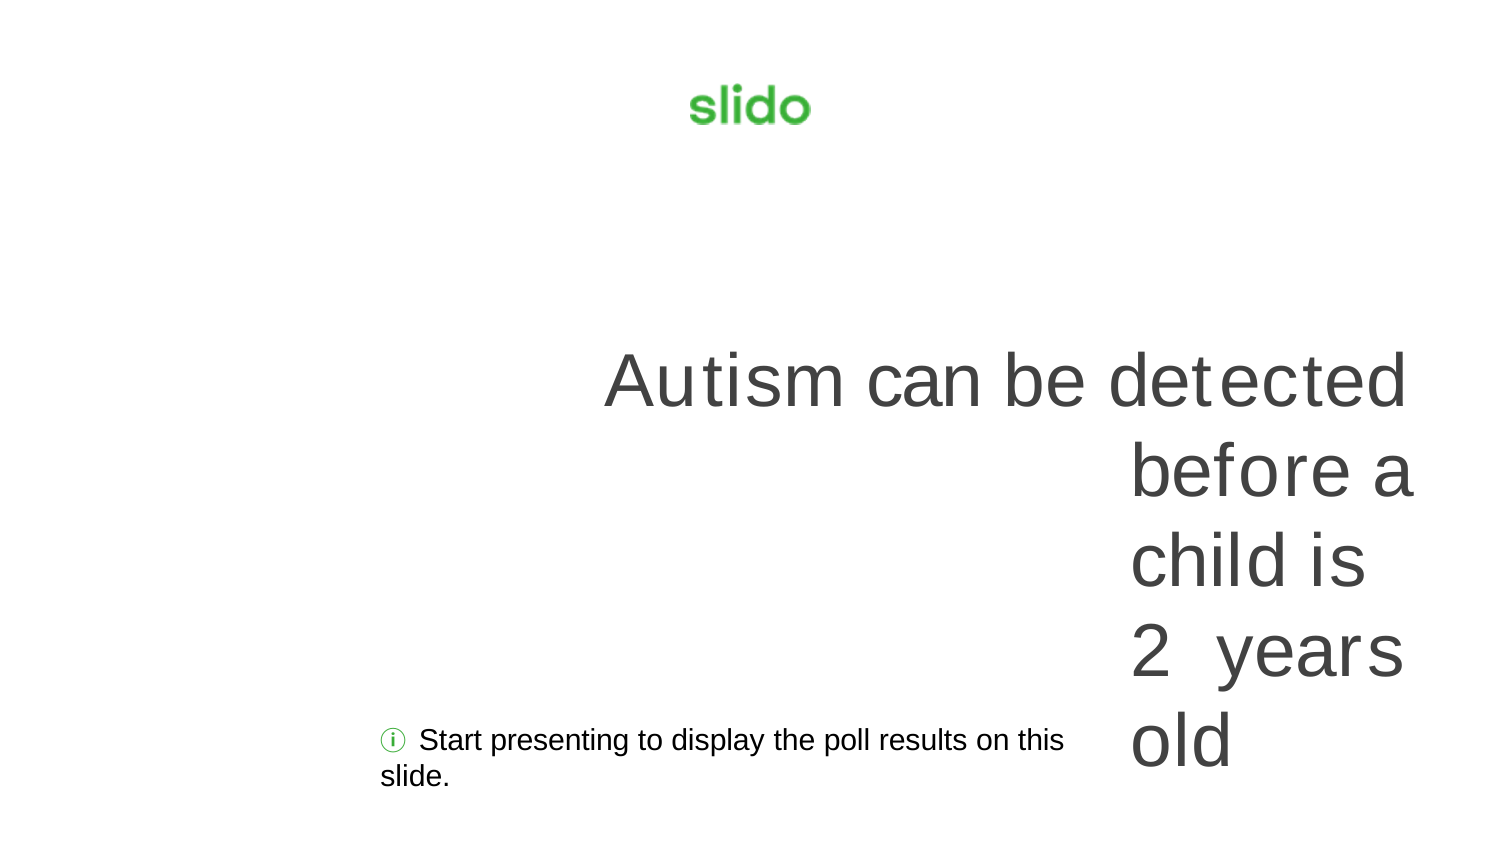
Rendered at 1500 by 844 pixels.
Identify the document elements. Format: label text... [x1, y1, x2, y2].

text_box ⓘ Start presenting to display the poll results on this slide. [378, 718, 1122, 759]
list Autism can be detected before a child is 2 years old [74, 328, 1426, 514]
